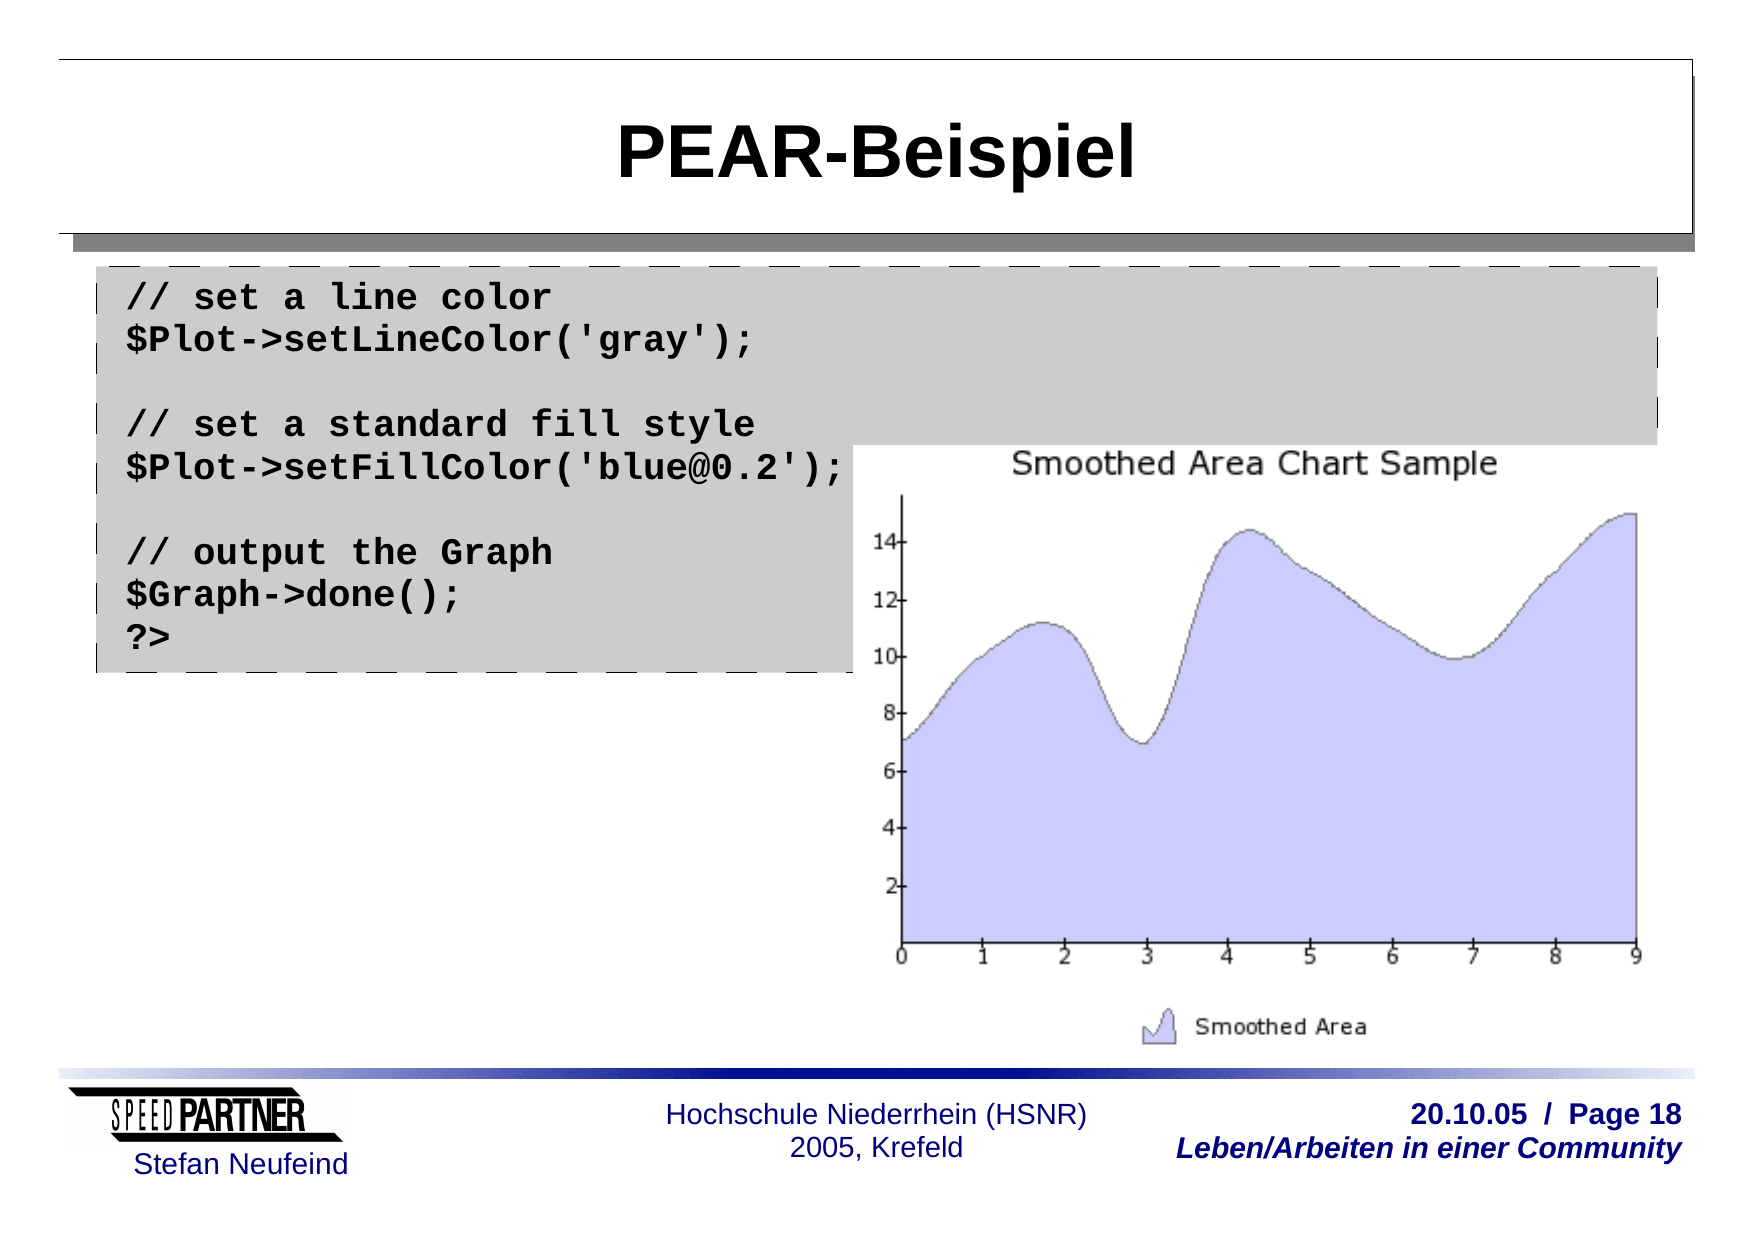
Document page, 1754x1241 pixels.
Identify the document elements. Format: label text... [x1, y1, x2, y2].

picture [59, 1068, 1695, 1079]
title PEAR-Beispiel [59, 59, 1695, 244]
text_box // set a line color $Plot->setLineColor('gray'); // set a standard fill style $Plot->setFillColor('blue@0.2'); // output the Graph $Graph->done(); ?> [96, 266, 1658, 673]
picture [64, 1082, 348, 1146]
picture [853, 445, 1658, 1049]
